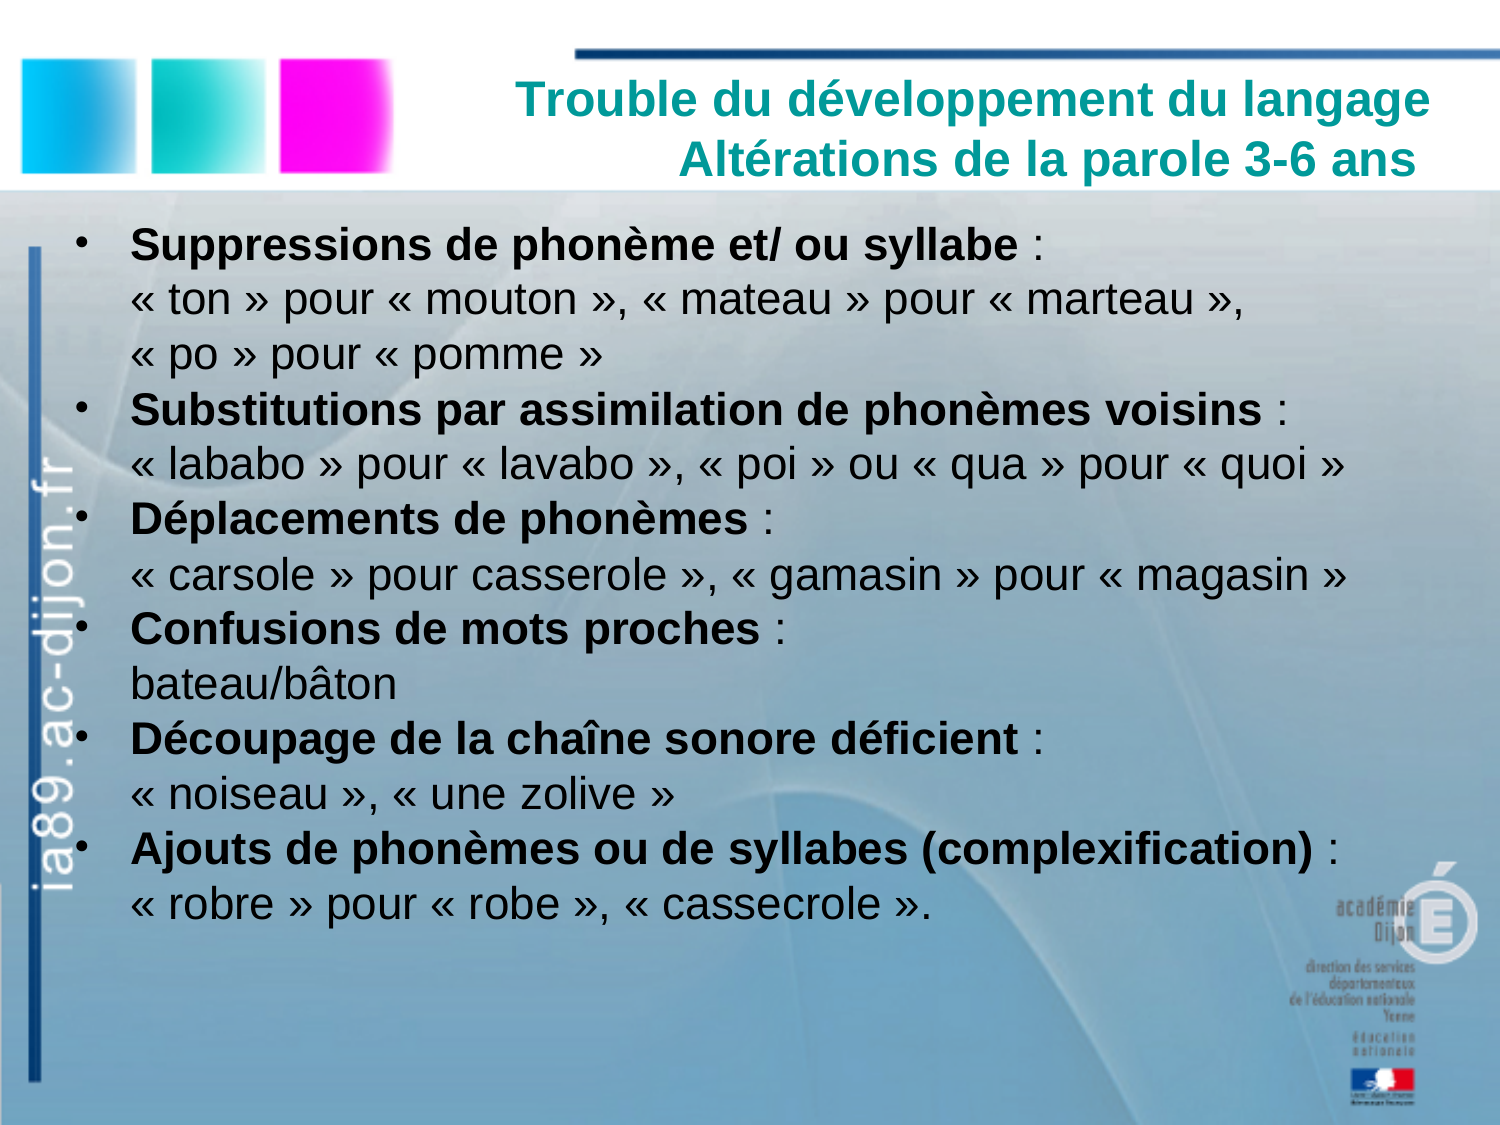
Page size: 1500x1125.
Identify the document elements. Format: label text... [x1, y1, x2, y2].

picture [0, 0, 1500, 1125]
list Suppressions de phonème et/ ou syllabe : « ton » pour « mouton », « mateau » pour « marteau », « po » pour « pomme » Substitutions par assimilation de phonèmes voisins : « lababo » pour « lavabo », « poi » ou « qua » pour « quoi » Déplacements de phonèmes : « carsole » pour casserole », « gamasin » pour « magasin » Confusions de mots proches : bateau/bâton Découpage de la chaîne sonore déficient : « noiseau », « une zolive » Ajouts de phonèmes ou de syllabes (complexification) : « robre » pour « robe », « cassecrole ». [59, 206, 1471, 978]
title Trouble du développement du langage Altérations de la parole 3-6 ans [413, 59, 1447, 195]
